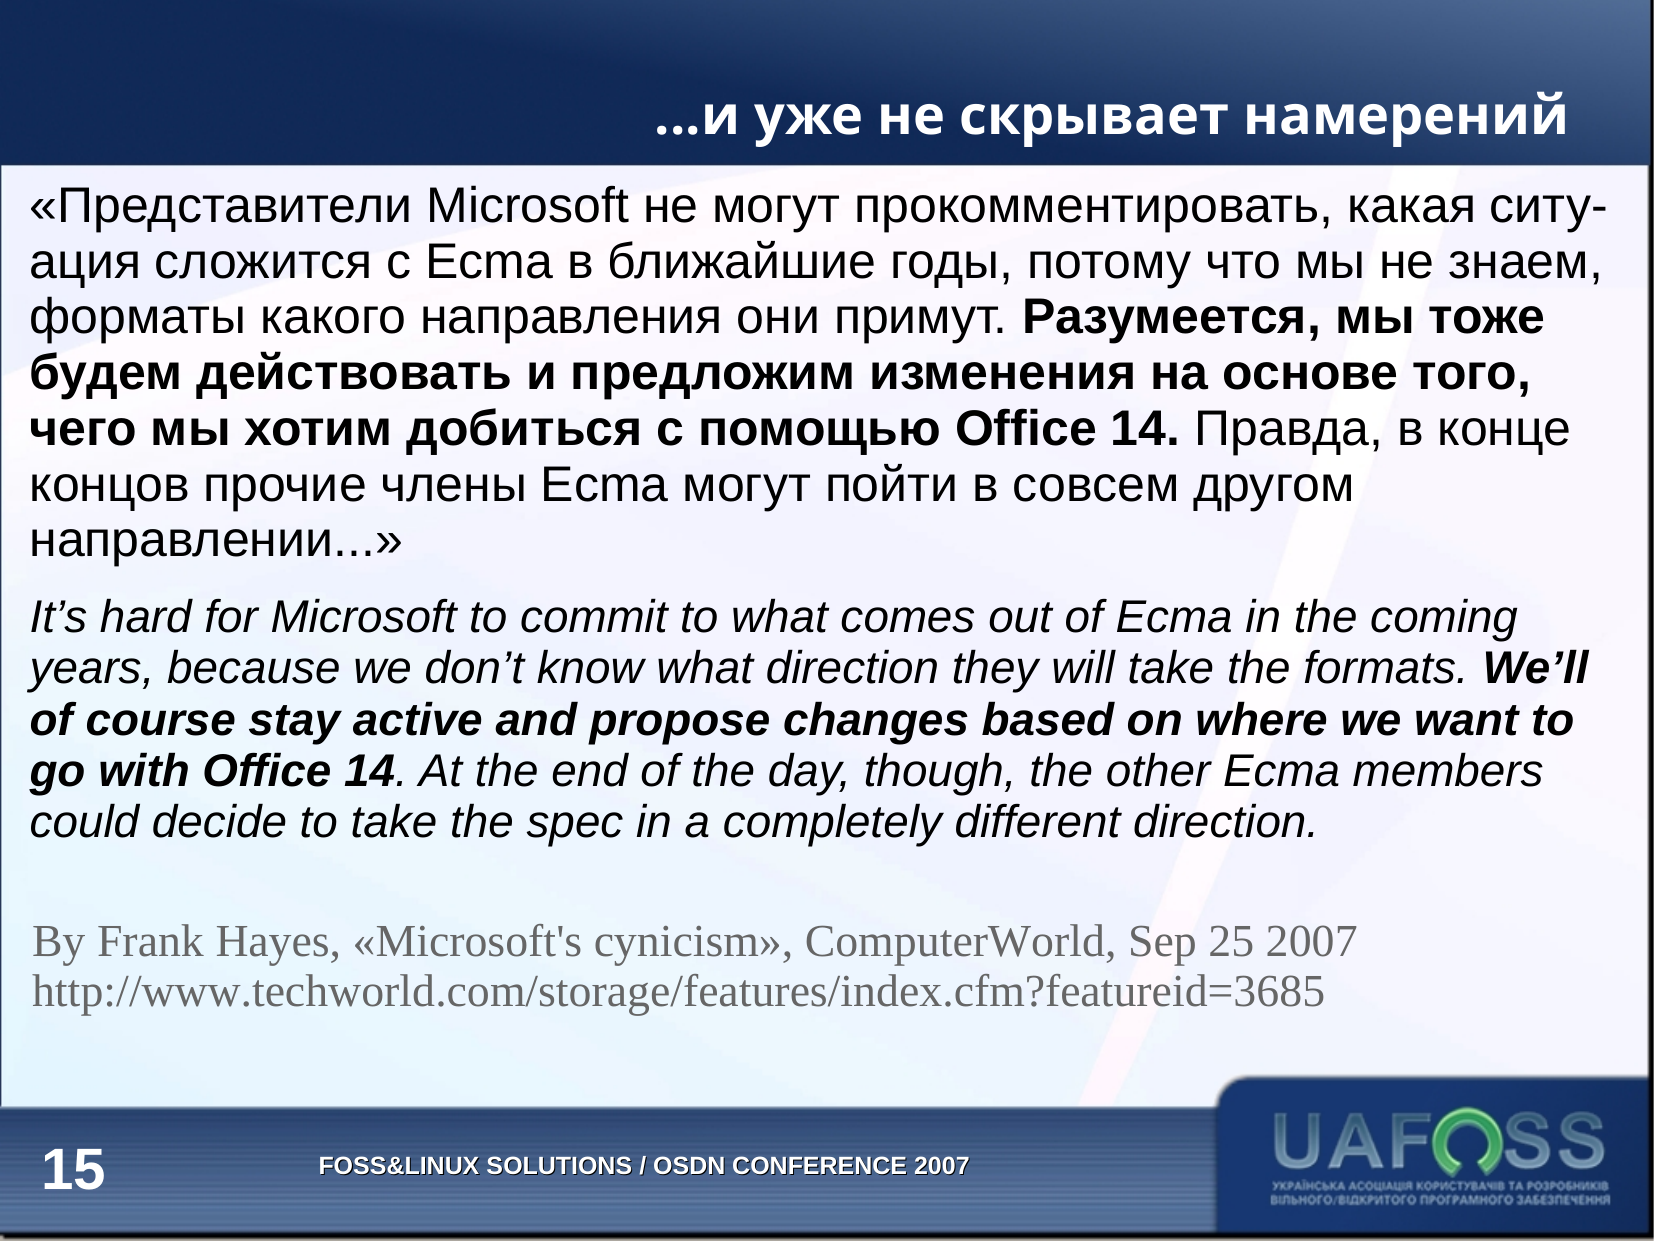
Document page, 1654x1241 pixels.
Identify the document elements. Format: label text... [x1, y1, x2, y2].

text_box By Frank Hayes, «Microsoft's cynicism», ComputerWorld, Sep 25 2007 http://www.techworld.com/storage/features/index.cfm?featureid=3685 [32, 915, 1359, 1017]
text_box 1 [29, 1136, 292, 1202]
picture [0, 0, 1654, 1241]
list «Представители Microsoft не могут прокомментировать, какая ситу-ация сложится с Ecma в ближайшие годы, потому что мы не знаем, форматы какого направления они примут. Разумеется, мы тоже будем действовать и предложим изменения на основе того, чего мы хотим добиться с помощью Office 14. Правда, в конце концов прочие члены Ecma могут пойти в совсем другом направлении...» It’s hard for Microsoft to commit to what comes out of Ecma in the coming years, because we don’t know what direction they will take the formats. We’ll of course stay active and propose changes based on where we want to go with Office 14. At the end of the day, though, the other Ecma members could decide to take the spec in a completely different direction. [29, 177, 1625, 848]
text_box FOSS&LINUX SOLUTIONS / OSDN CONFERENCE 2007 [318, 1151, 1034, 1180]
title ...и уже не скрывает намерений [82, 49, 1571, 178]
